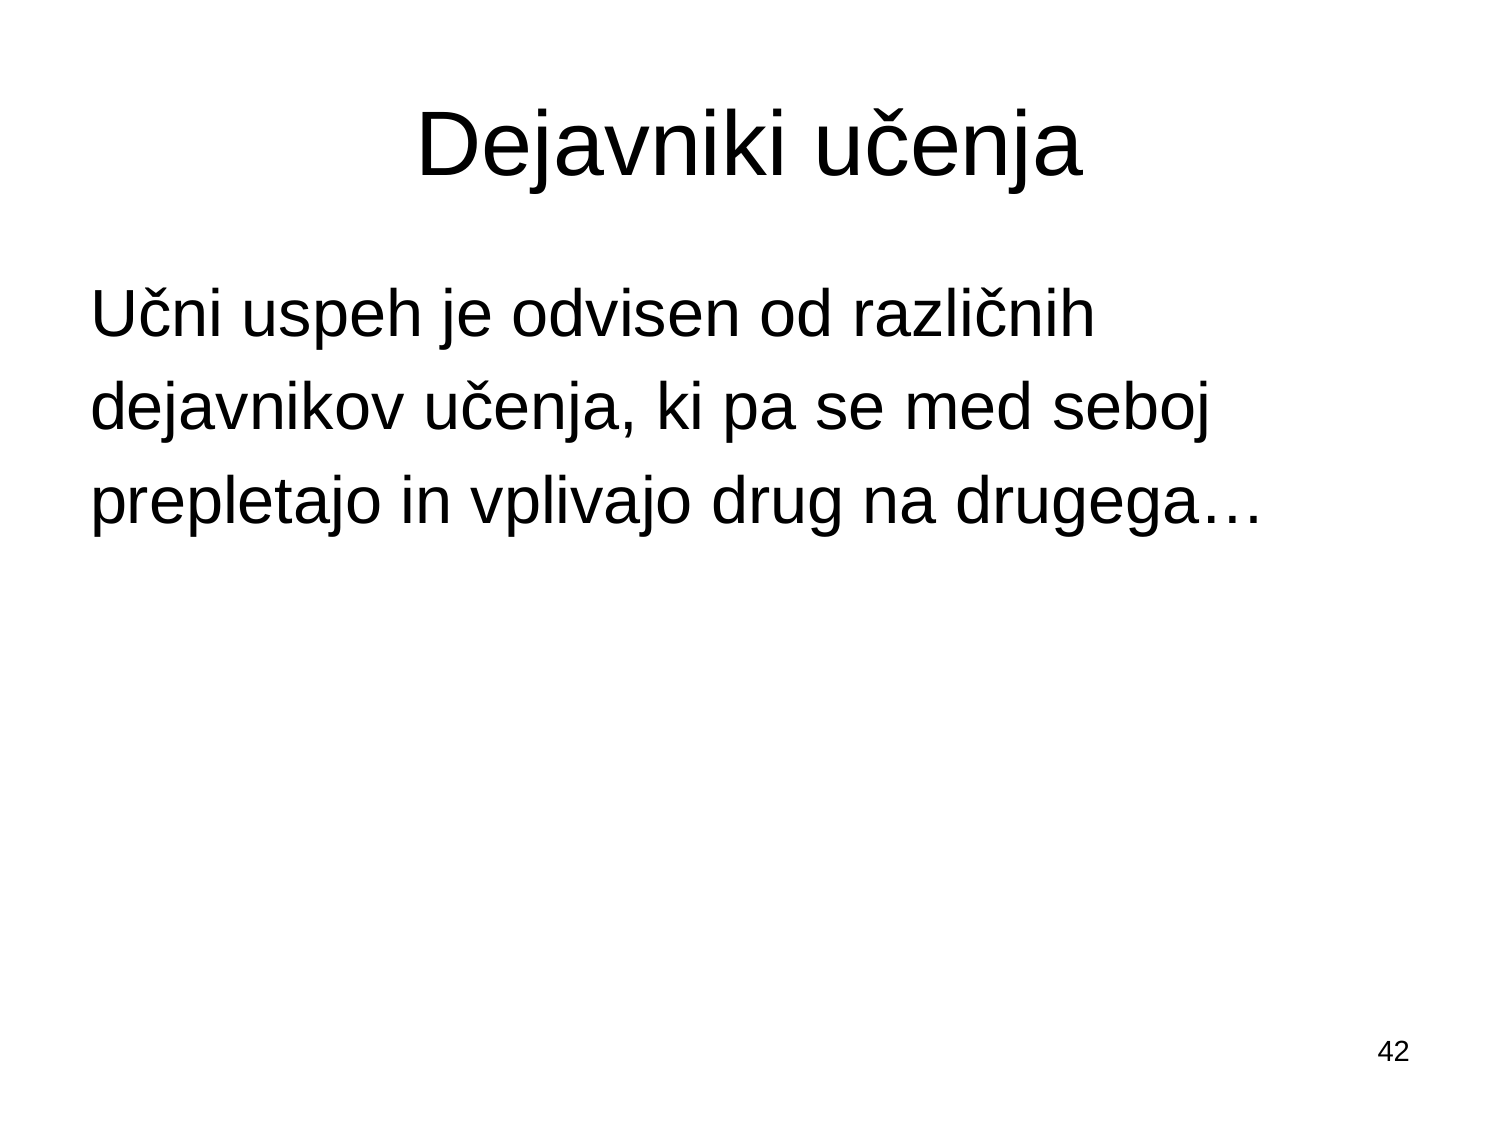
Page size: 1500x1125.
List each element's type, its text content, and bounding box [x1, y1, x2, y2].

list Učni uspeh je odvisen od različnih dejavnikov učenja, ki pa se med seboj prepletajo in vplivajo drug na drugega… [75, 262, 1425, 1005]
title Dejavniki učenja [75, 45, 1425, 233]
slide_number <number> [1074, 1024, 1425, 1103]
